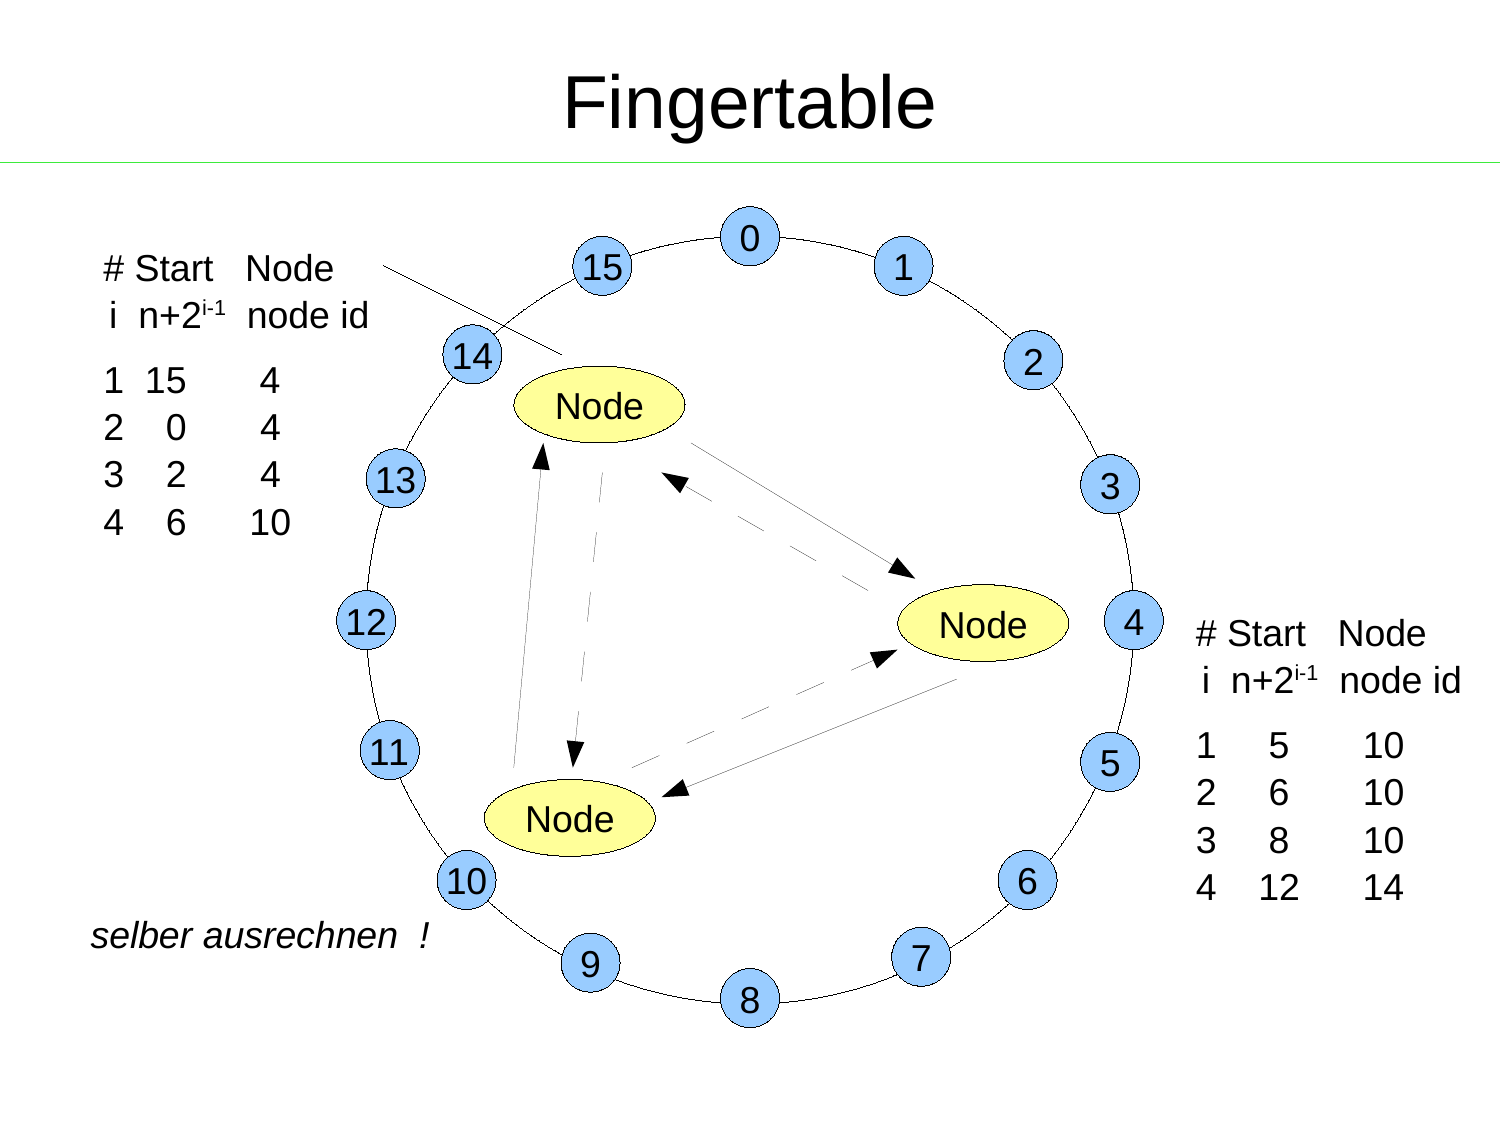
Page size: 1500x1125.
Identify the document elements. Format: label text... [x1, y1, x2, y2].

text_box Node [897, 584, 1069, 662]
title Fingertable [75, 57, 1426, 148]
text_box 1 [874, 236, 934, 296]
text_box # Start Node [88, 236, 350, 297]
text_box 2 0 4 [88, 395, 296, 443]
text_box 3 [1080, 454, 1140, 514]
text_box # Start Node [1181, 601, 1443, 662]
text_box 13 [366, 448, 426, 508]
text_box 1 5 10 [1181, 713, 1420, 760]
text_box i n+2i-1 node id [94, 283, 385, 344]
text_box 8 [720, 968, 780, 1028]
text_box 4 12 14 [1181, 855, 1420, 916]
text_box 6 [998, 850, 1058, 910]
text_box Node [484, 779, 656, 857]
text_box 4 [1104, 590, 1164, 650]
text_box 4 6 10 [88, 490, 307, 551]
text_box 5 [1080, 732, 1140, 792]
text_box 15 [572, 236, 632, 296]
text_box 3 8 10 [1181, 808, 1420, 855]
text_box 3 2 4 [88, 443, 296, 490]
text_box 9 [561, 933, 621, 993]
text_box i n+2i-1 node id [1187, 648, 1477, 709]
text_box 2 6 10 [1181, 760, 1420, 808]
text_box 10 [437, 850, 497, 910]
text_box Node [513, 366, 686, 443]
text_box 14 [442, 324, 502, 384]
text_box 0 [720, 206, 780, 266]
text_box 1 15 4 [88, 348, 296, 395]
text_box 12 [336, 590, 396, 650]
text_box 11 [360, 720, 420, 780]
text_box 2 [1003, 330, 1063, 390]
text_box selber ausrechnen ! [75, 903, 445, 964]
text_box 7 [891, 927, 951, 987]
